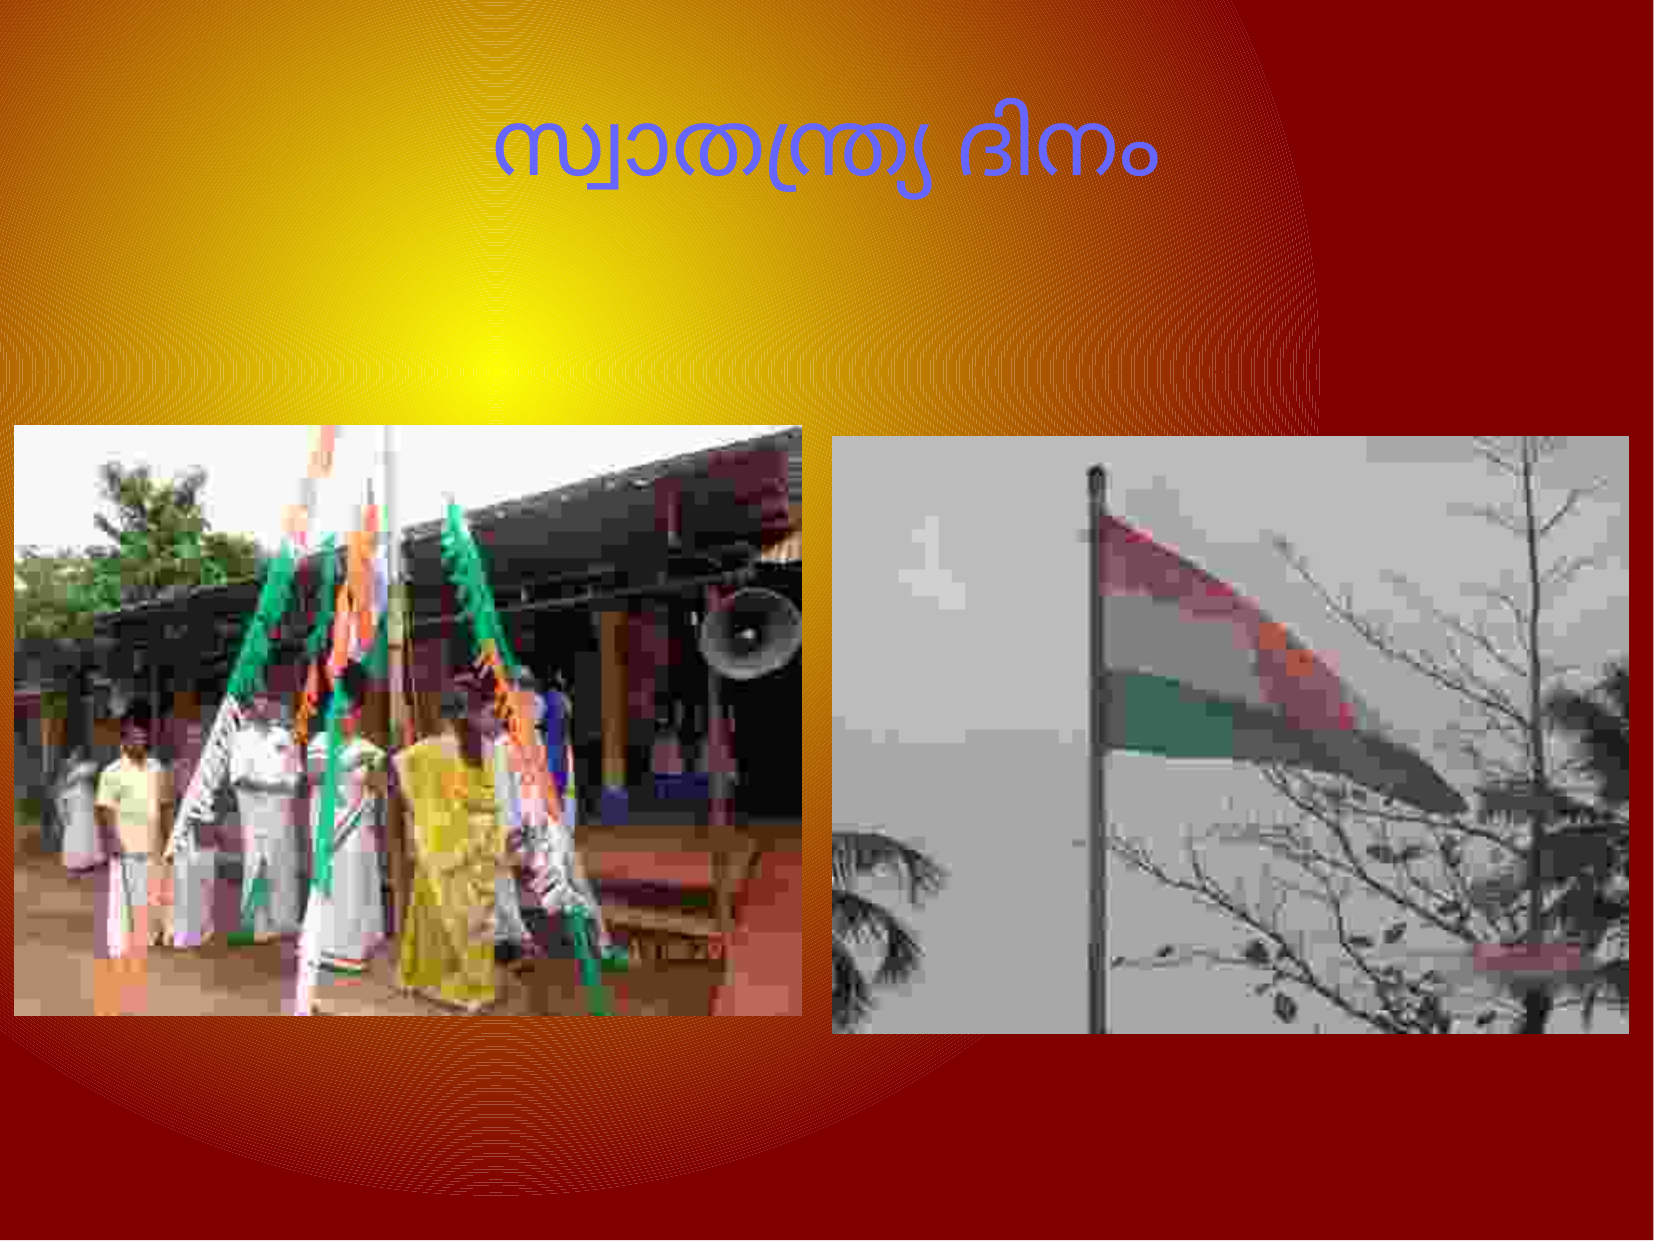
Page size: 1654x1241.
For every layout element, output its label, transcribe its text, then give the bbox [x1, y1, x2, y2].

picture [832, 436, 1629, 1034]
picture [14, 425, 802, 1016]
title സ്വാതന്ത്ര്യ ദിനം [82, 49, 1571, 257]
